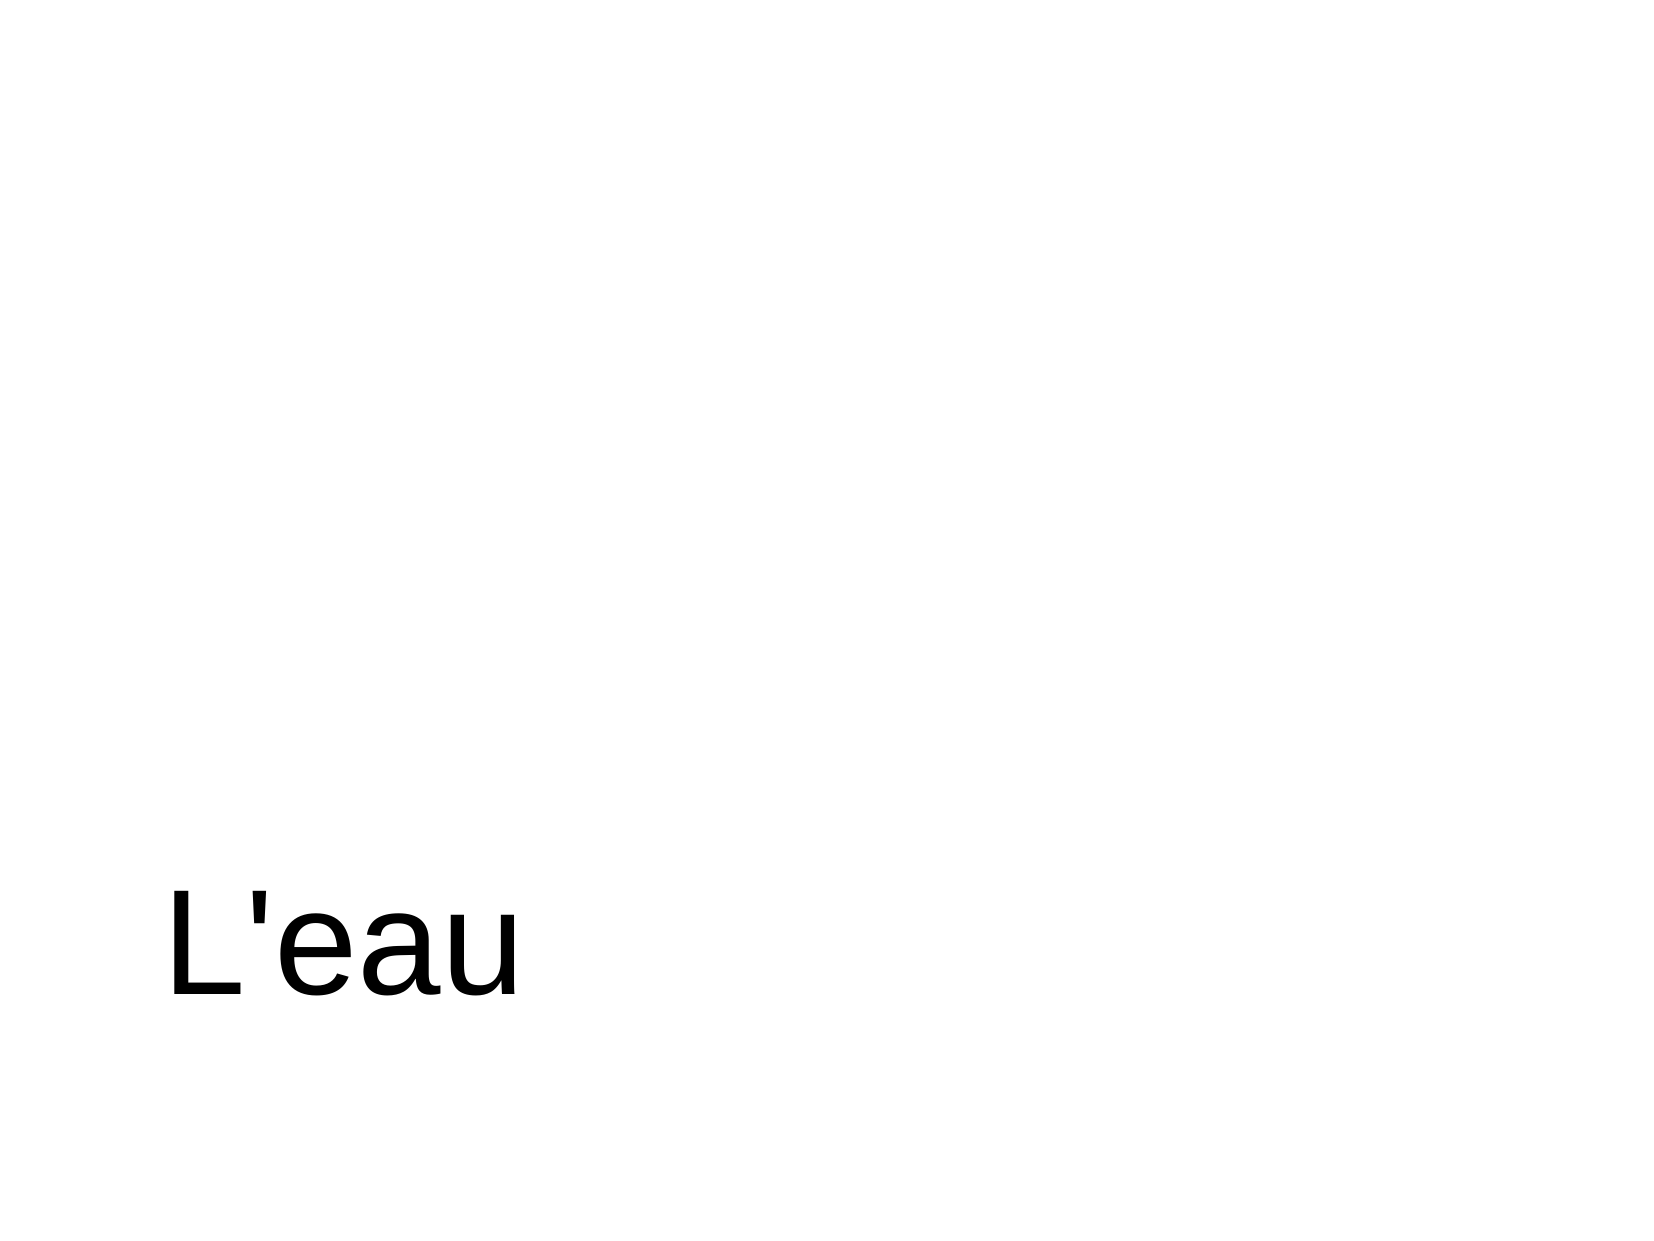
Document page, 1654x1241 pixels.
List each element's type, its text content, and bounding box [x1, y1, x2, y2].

text_box L'eau [147, 851, 1063, 1034]
